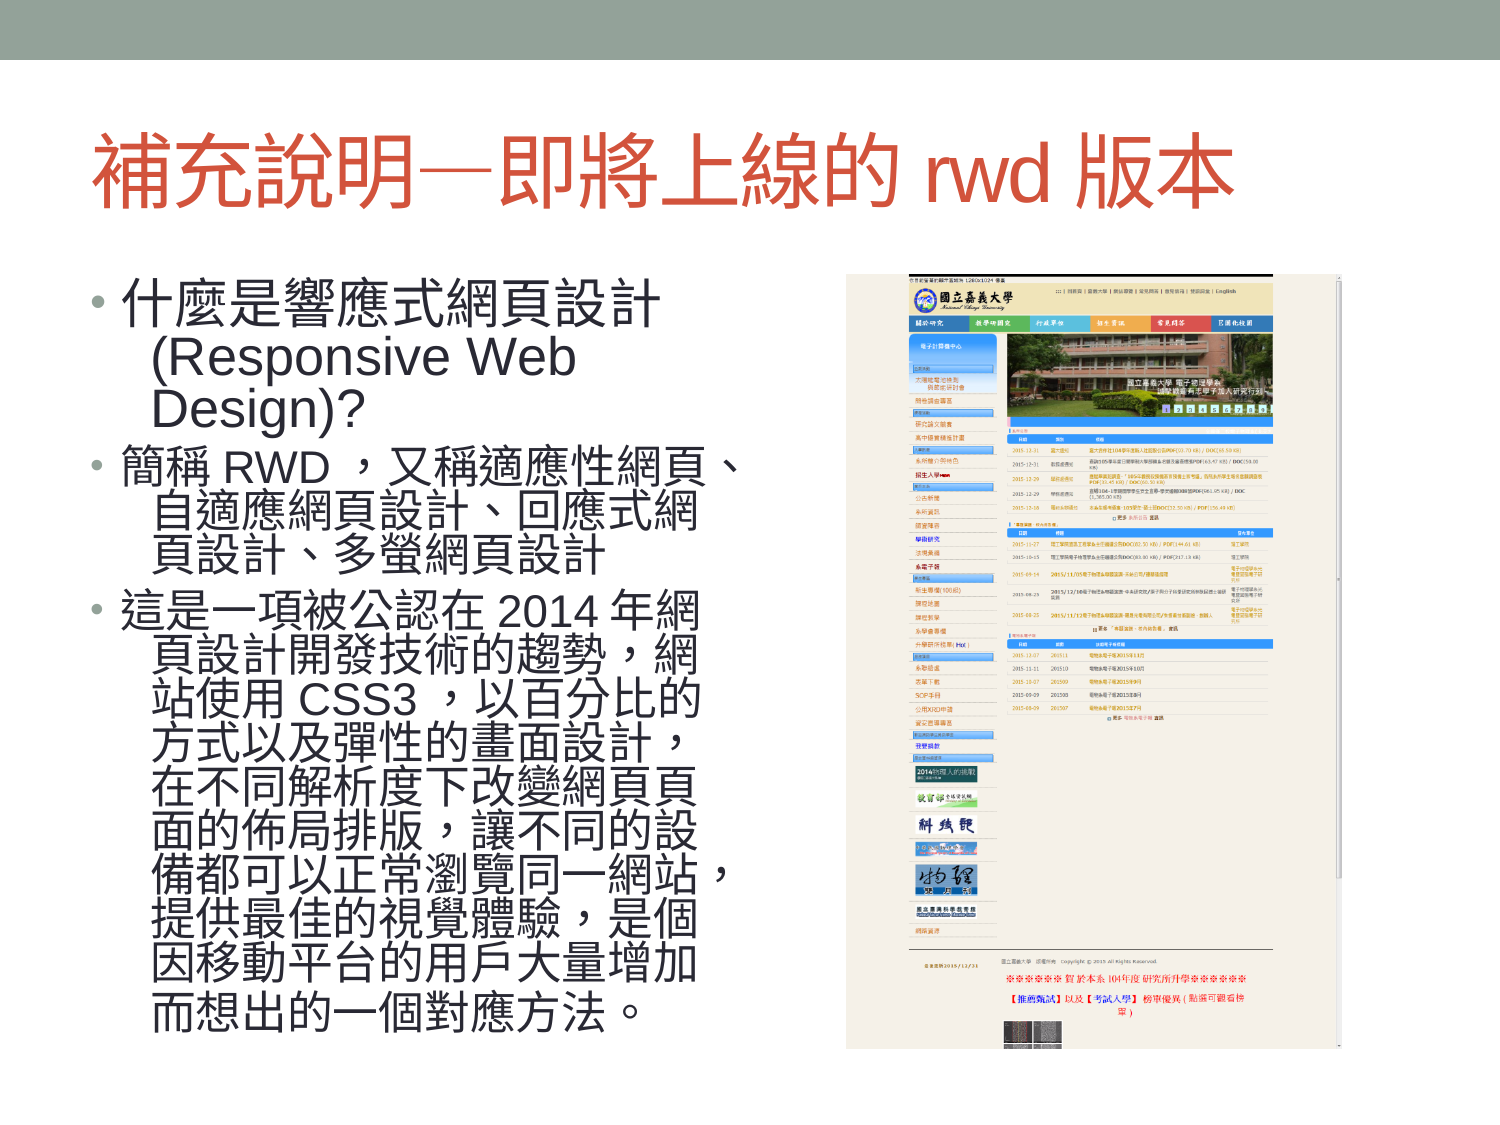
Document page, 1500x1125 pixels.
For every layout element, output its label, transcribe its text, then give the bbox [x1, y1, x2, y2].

title 補充說明—即將上線的rwd版本 [75, 87, 1426, 251]
list 什麼是響應式網頁設計(Responsive Web Design)? 簡稱RWD，又稱適應性網頁、自適應網頁設計、回應式網頁設計、多螢網頁設計 這是一項被公認在2014年網頁設計開發技術的趨勢，網站使用CSS3，以百分比的方式以及彈性的畫面設計，在不同解析度下改變網頁頁面的佈局排版，讓不同的設備都可以正常瀏覽同一網站，提供最佳的視覺體驗，是個因移動平台的用戶大量增加而想出的一個對應方法。 [75, 274, 738, 1049]
picture [846, 274, 1342, 1049]
